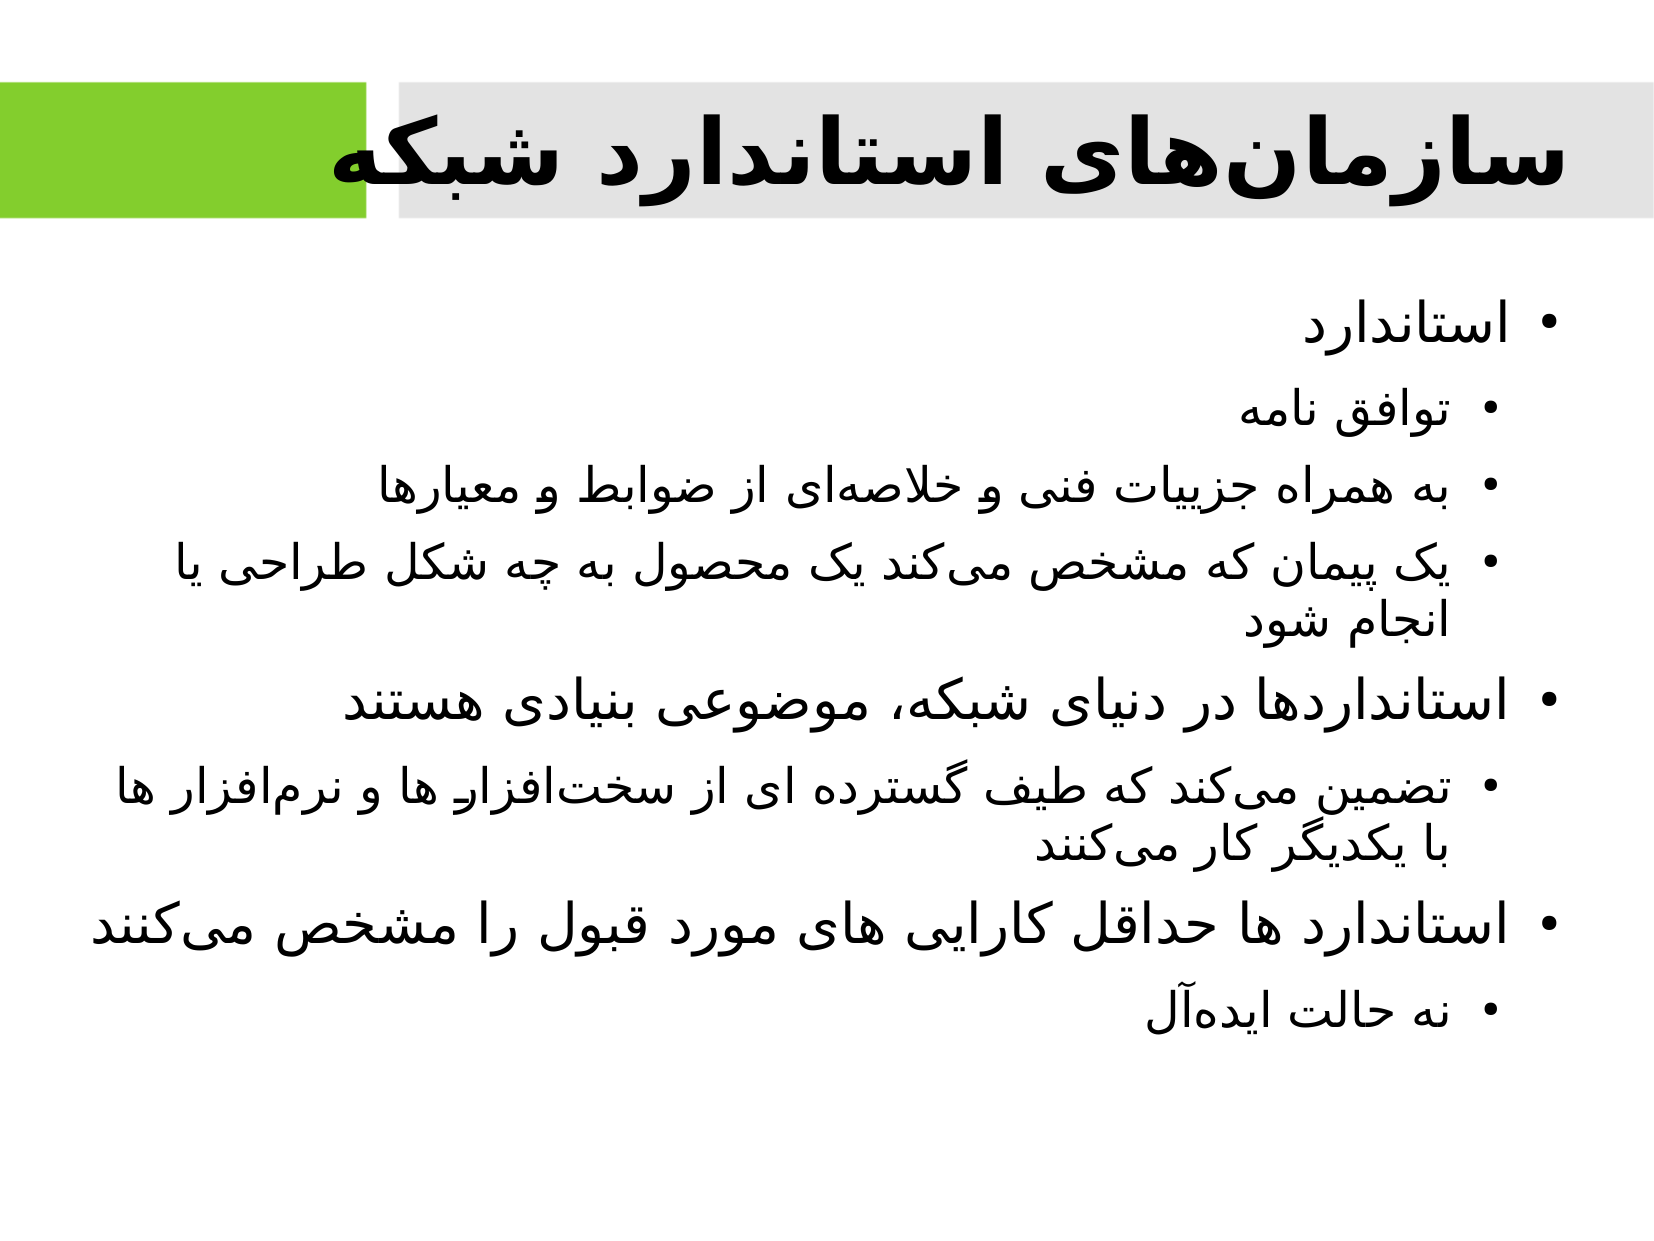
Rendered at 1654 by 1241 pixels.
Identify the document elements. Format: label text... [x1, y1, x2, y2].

picture [0, 0, 1654, 1241]
title سازمان‌های استاندارد شبکه [82, 49, 1571, 257]
list استاندارد توافق نامه به همراه جزییات فنی و خلاصه‌ای از ضوابط و معیارها یک پیمان که مشخص می‌کند یک محصول به چه شکل طراحی یا انجام شود استانداردها در دنیای شبکه، موضوعی بنیادی هستند تضمین می‌کند که طیف گسترده ای از سخت‌افزار ها و نرم‌افزار ها با یکدیگر کار می‌کنند استاندارد ها حداقل کارایی های مورد قبول را مشخص می‌کنند نه حالت ایده‌آل [82, 290, 1571, 1109]
